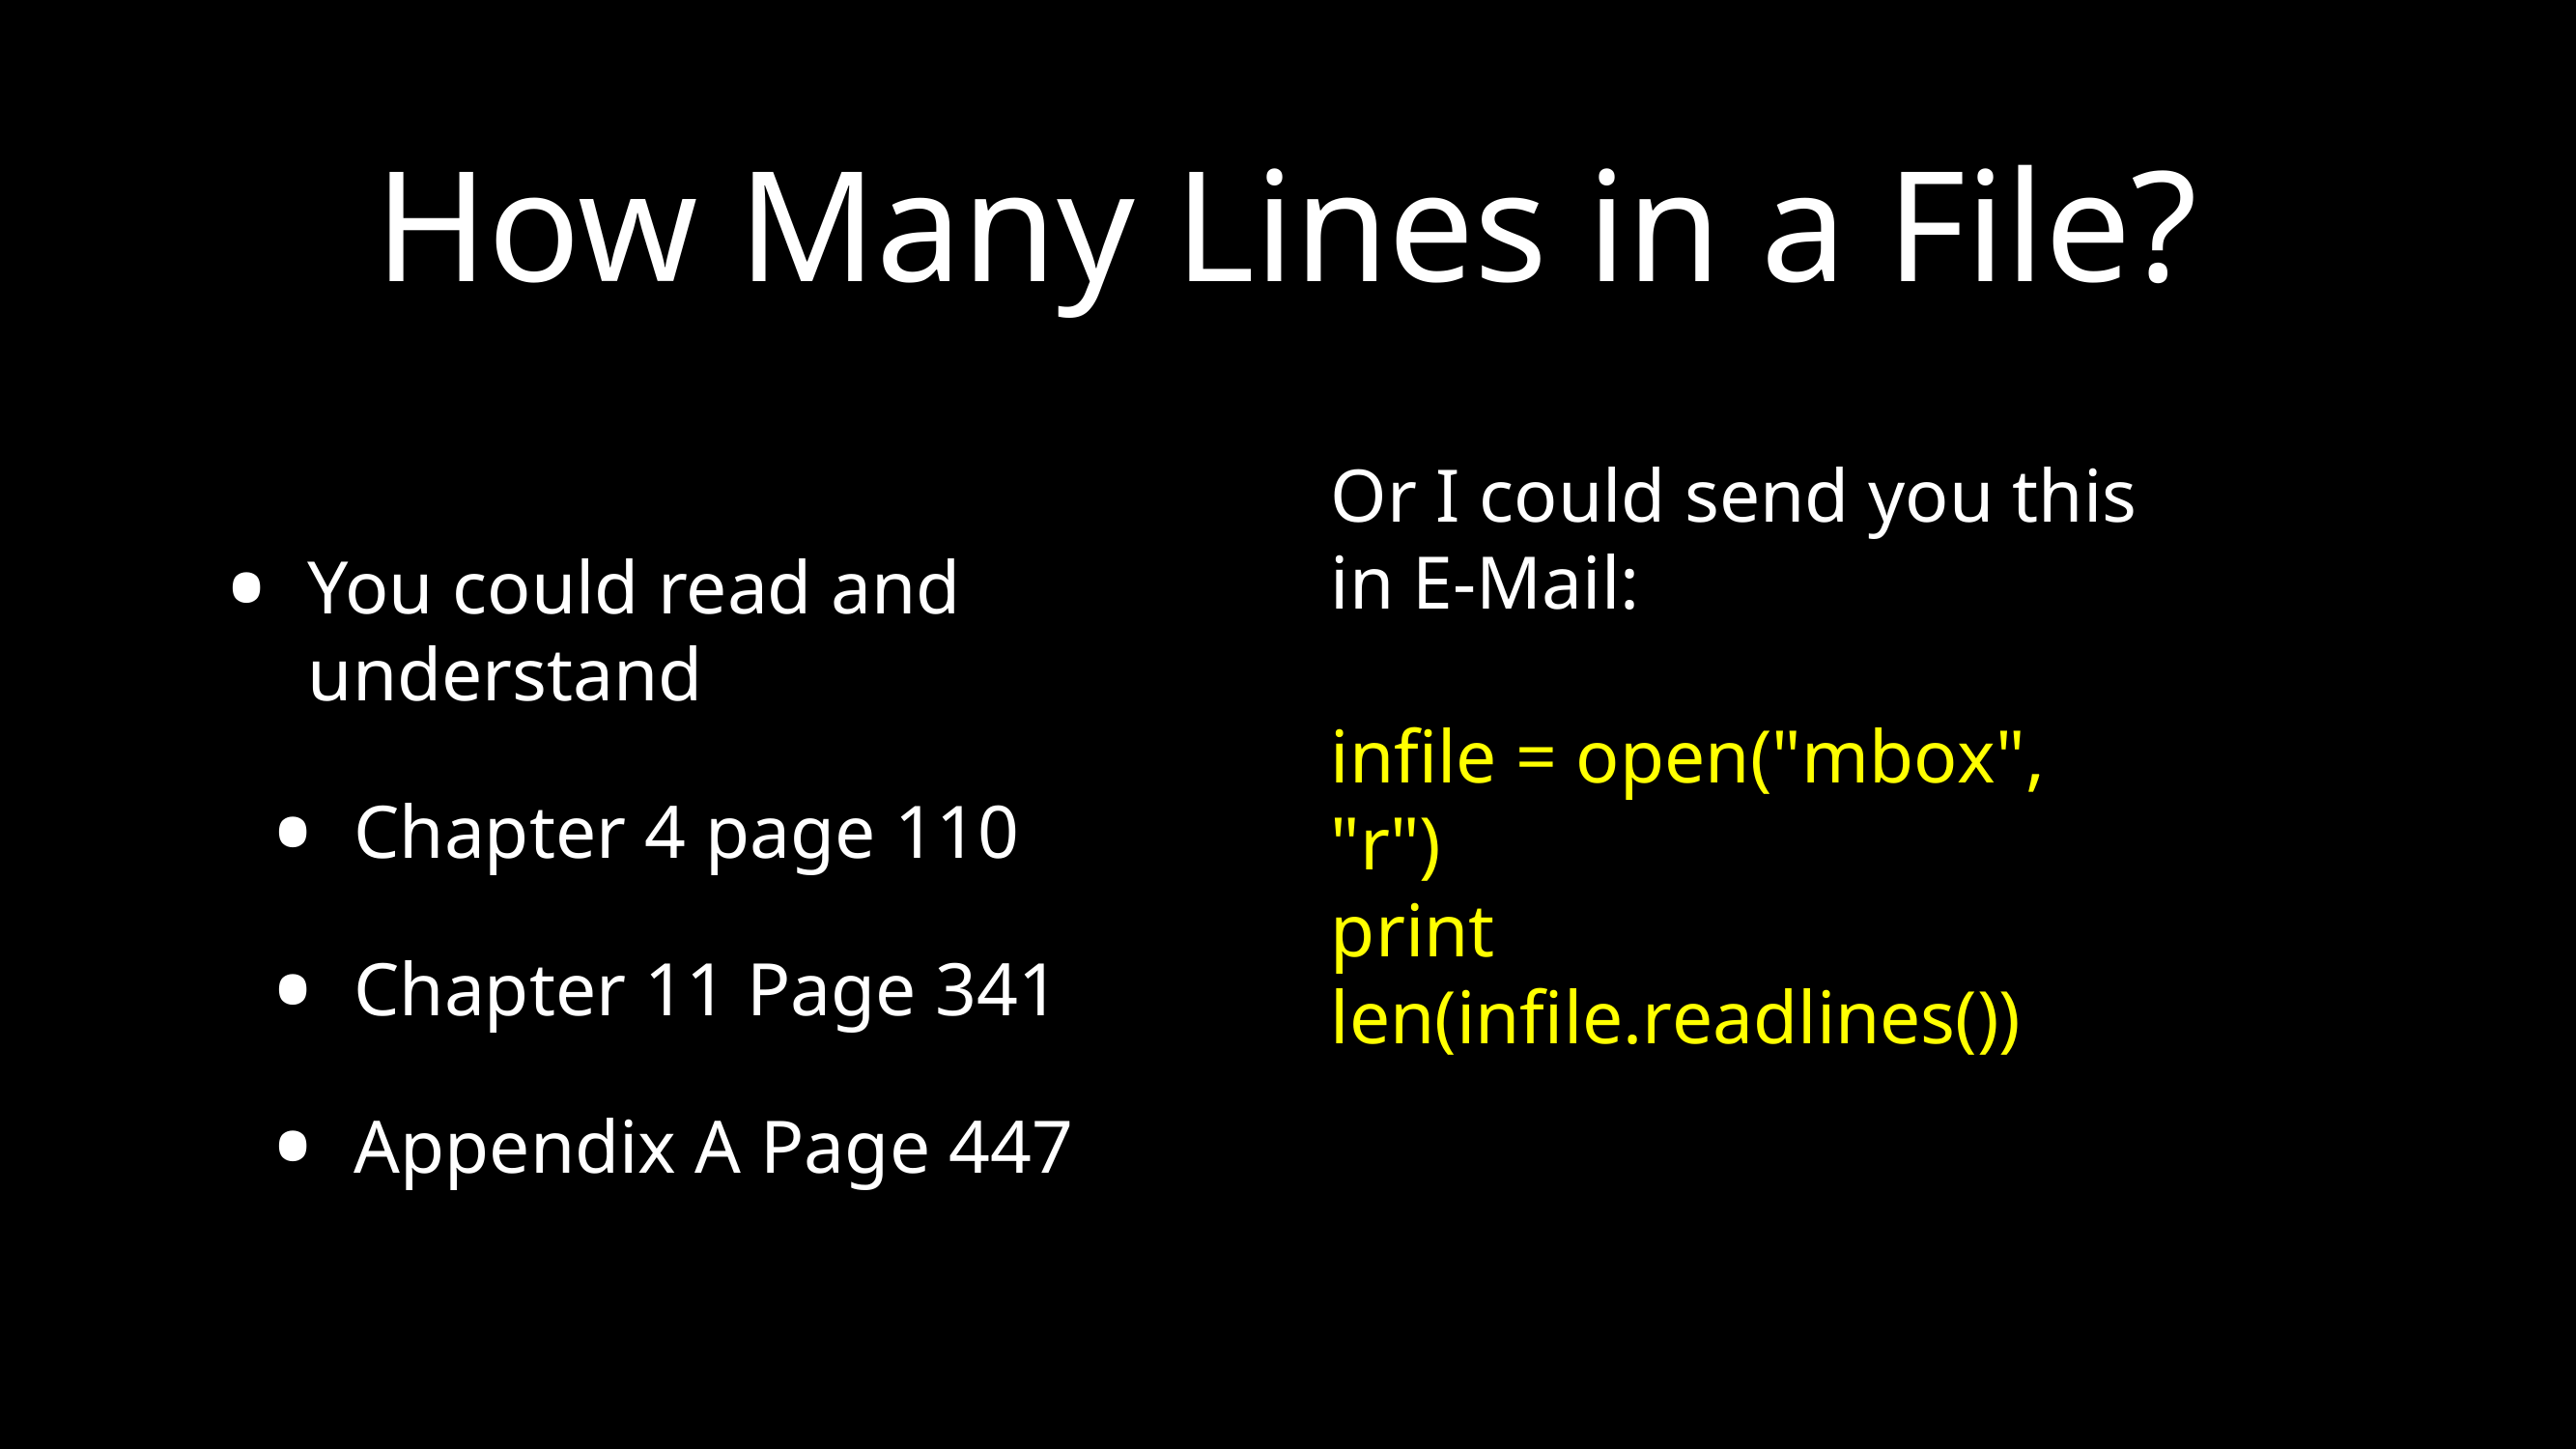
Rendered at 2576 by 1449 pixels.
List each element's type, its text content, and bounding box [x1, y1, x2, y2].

text_box Or I could send you this in E-Mail: infile = open("mbox", "r") print len(infile.readlines()) [1330, 497, 2159, 1009]
list You could read and understand Chapter 4 page 110 Chapter 11 Page 341 Appendix A Page 447 [183, 412, 1212, 1317]
title How Many Lines in a File? [183, 38, 2392, 403]
